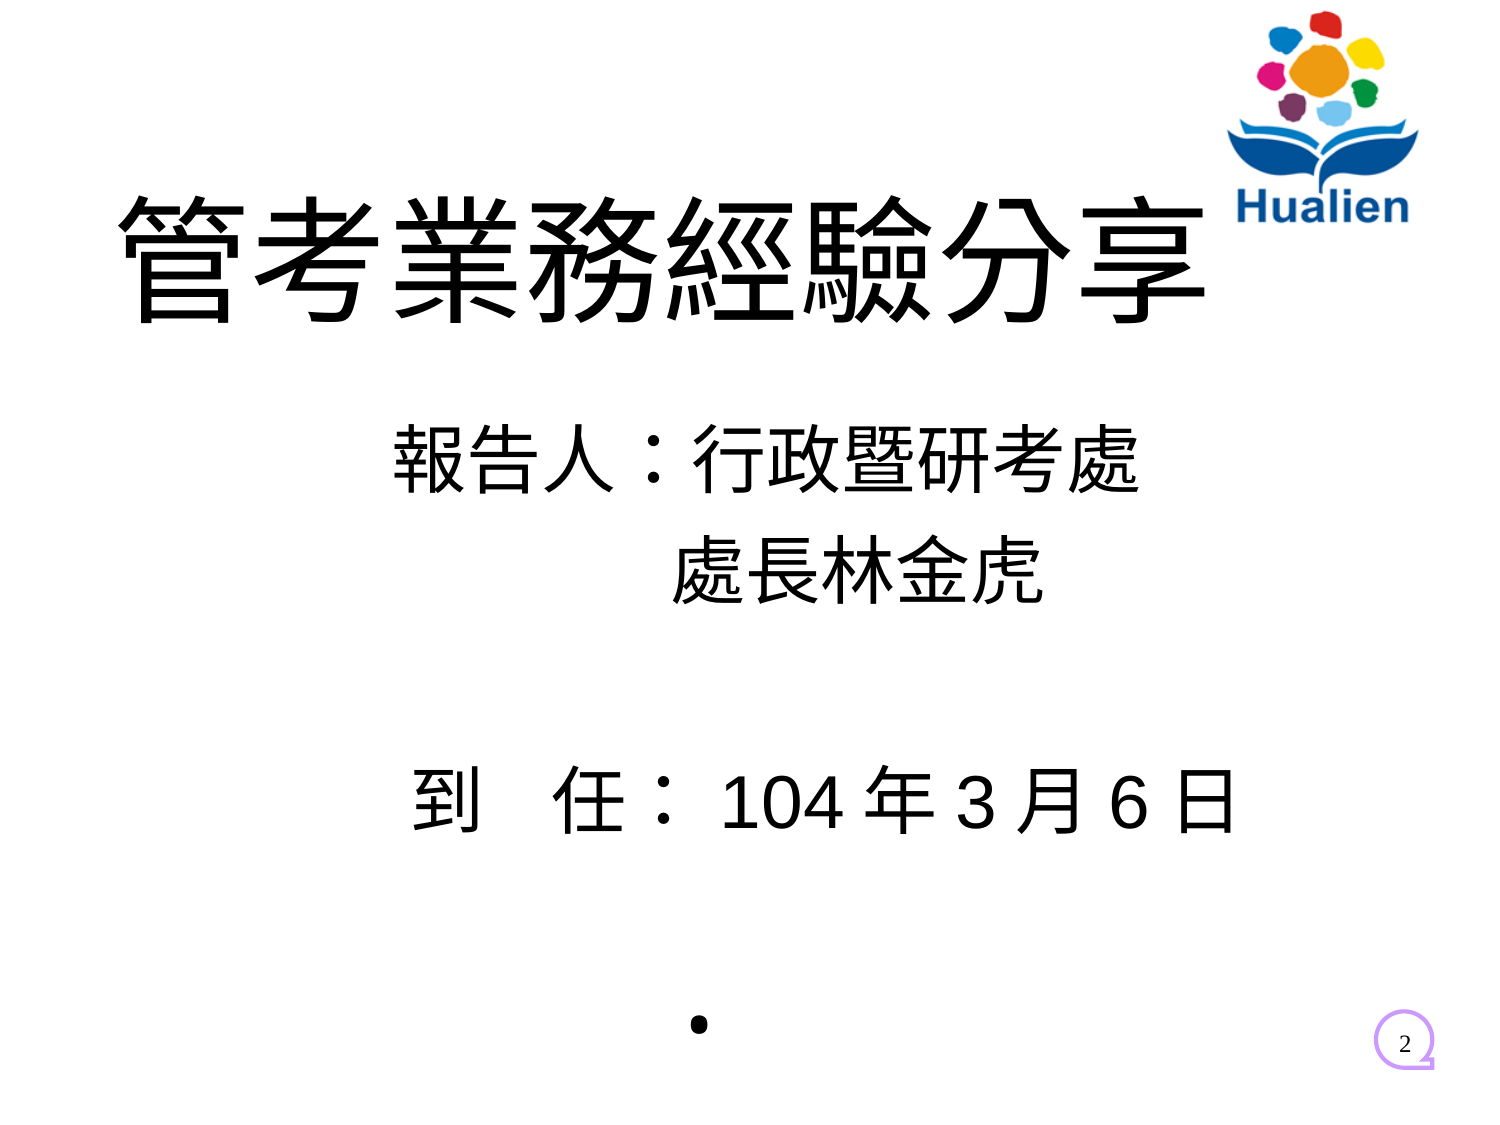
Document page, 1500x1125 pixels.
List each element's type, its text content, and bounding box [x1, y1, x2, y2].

picture [1222, 6, 1424, 228]
text_box 2 [1375, 1011, 1433, 1068]
list 報告人：行政暨研考處 處長林金虎 到 任：104年3月6日 [112, 397, 1400, 953]
title 管考業務經驗分享 [0, 54, 1292, 461]
